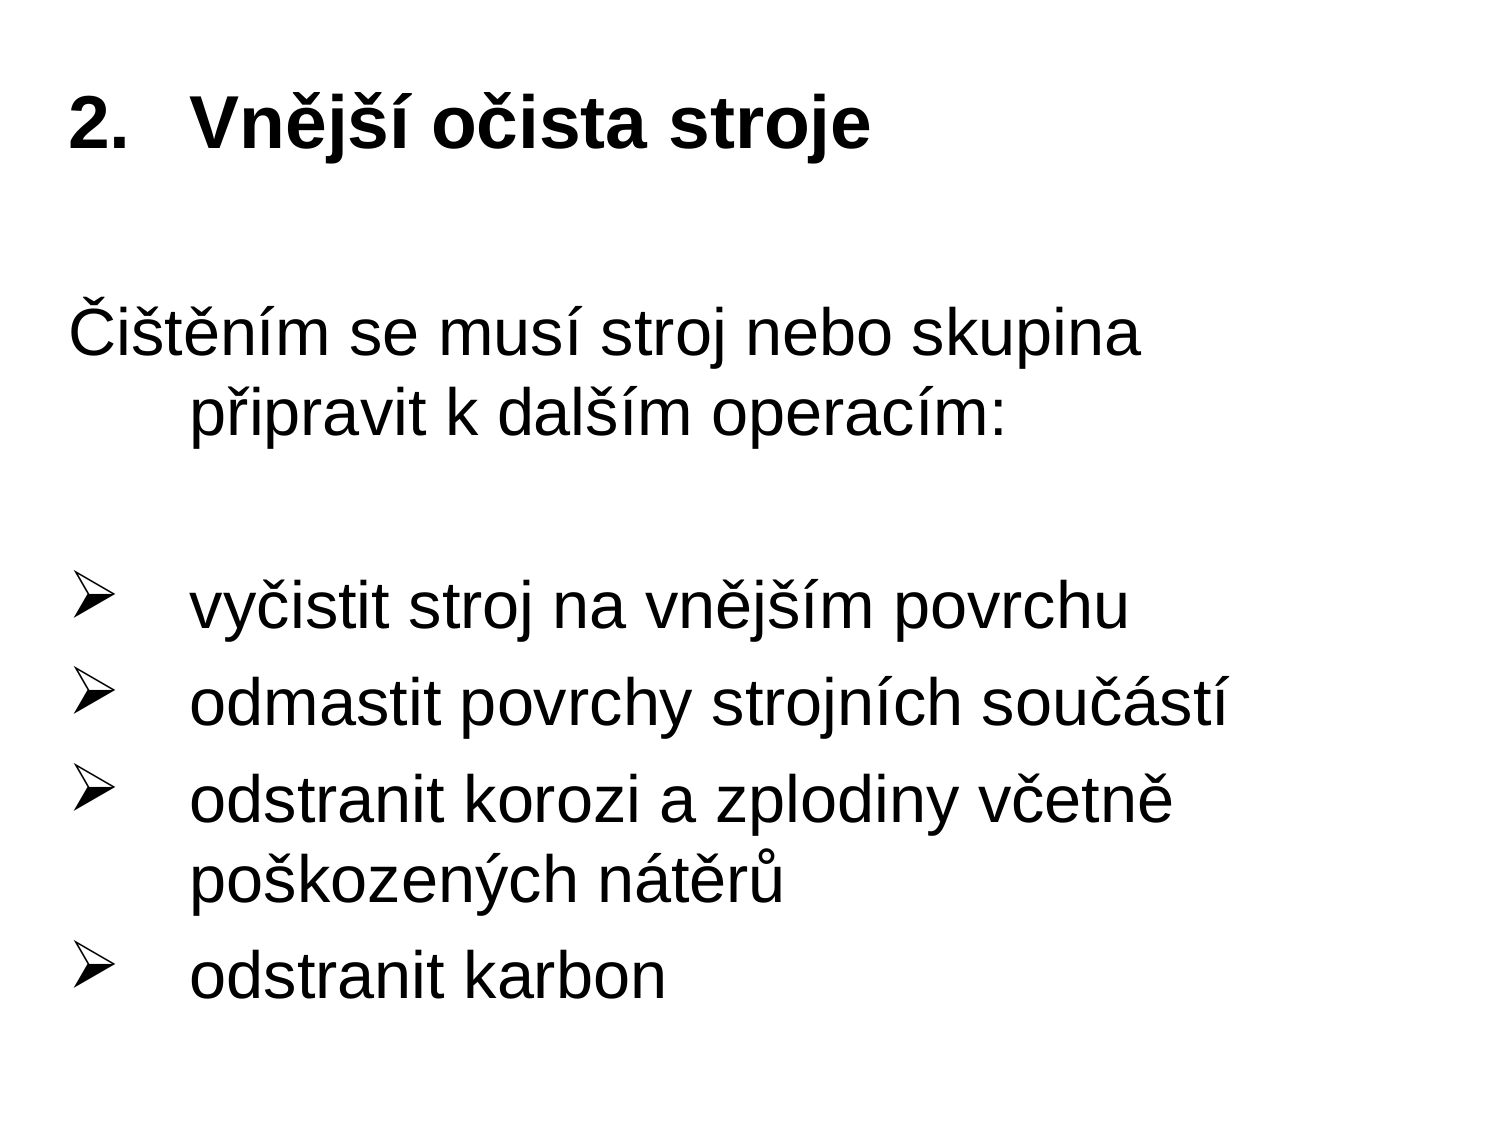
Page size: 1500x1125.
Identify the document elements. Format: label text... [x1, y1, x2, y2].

list Vnější očista stroje Čištěním se musí stroj nebo skupina připravit k dalším operacím: vyčistit stroj na vnějším povrchu odmastit povrchy strojních součástí odstranit korozi a zplodiny včetně poškozených nátěrů odstranit karbon [53, 66, 1404, 1117]
